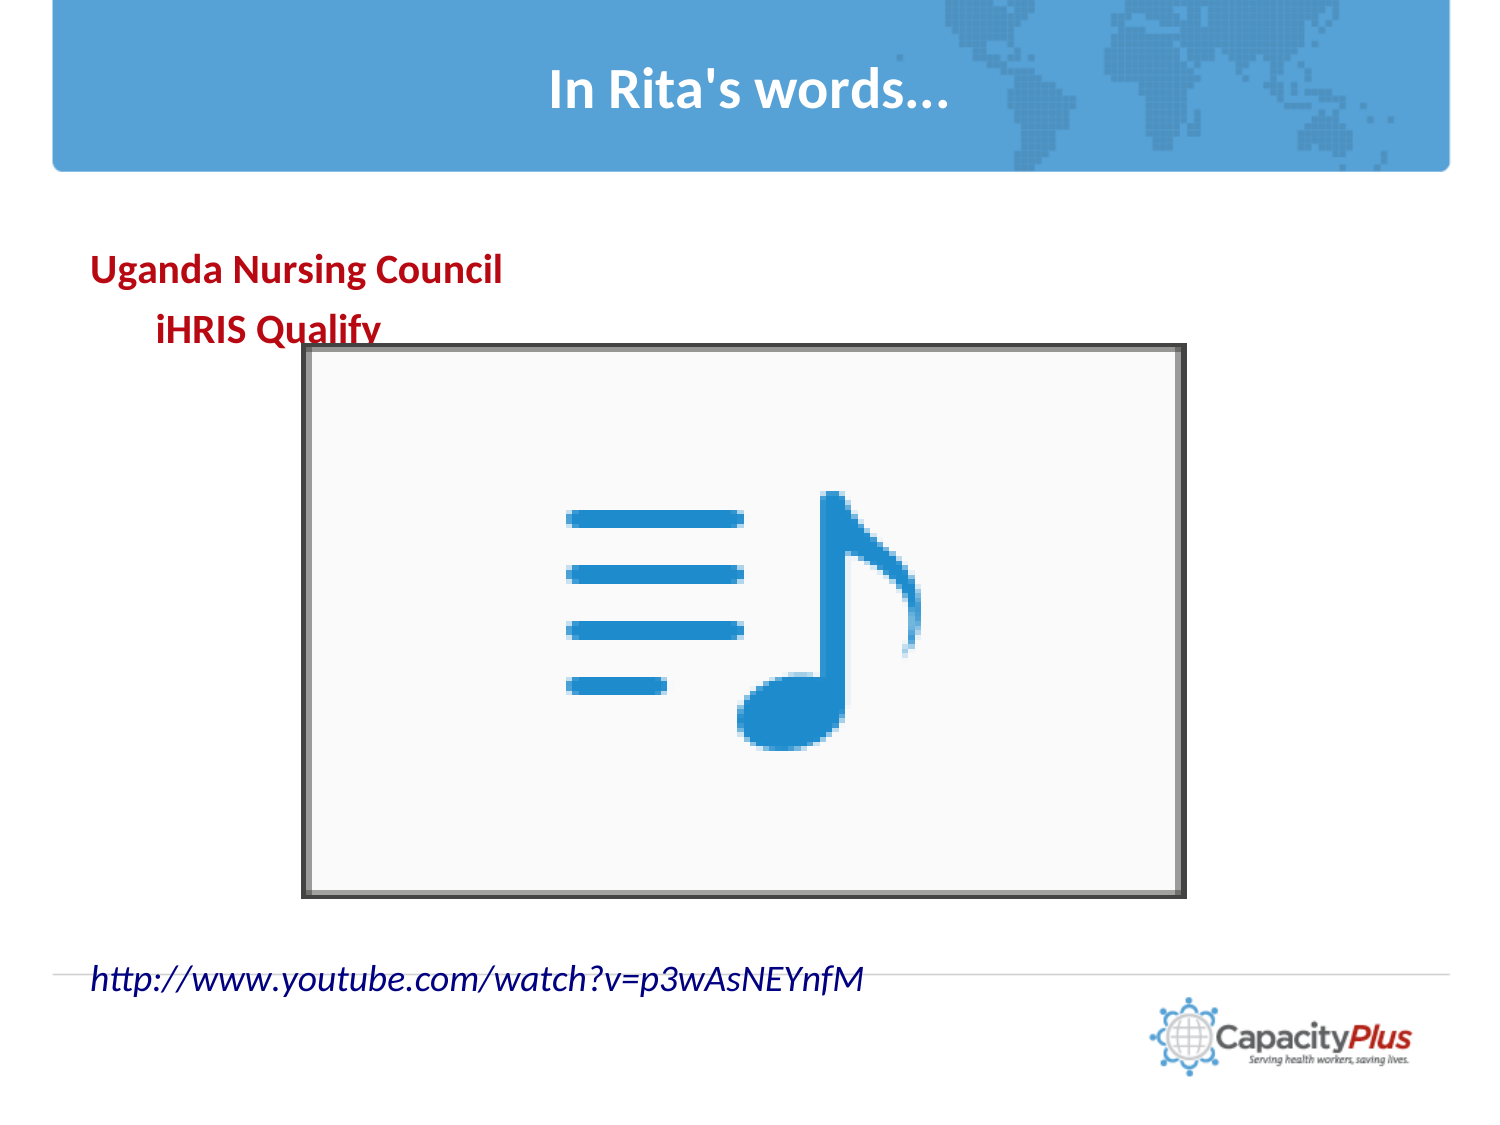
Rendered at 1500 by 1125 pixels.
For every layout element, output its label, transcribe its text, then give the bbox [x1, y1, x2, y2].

text_box [300, 342, 1188, 901]
picture [0, 0, 1500, 1125]
text_box In Rita's words... [75, 0, 1426, 231]
text_box Uganda Nursing Council iHRIS Qualify http://www.youtube.com/watch?v=p3wAsNEYnfM [75, 231, 1351, 525]
